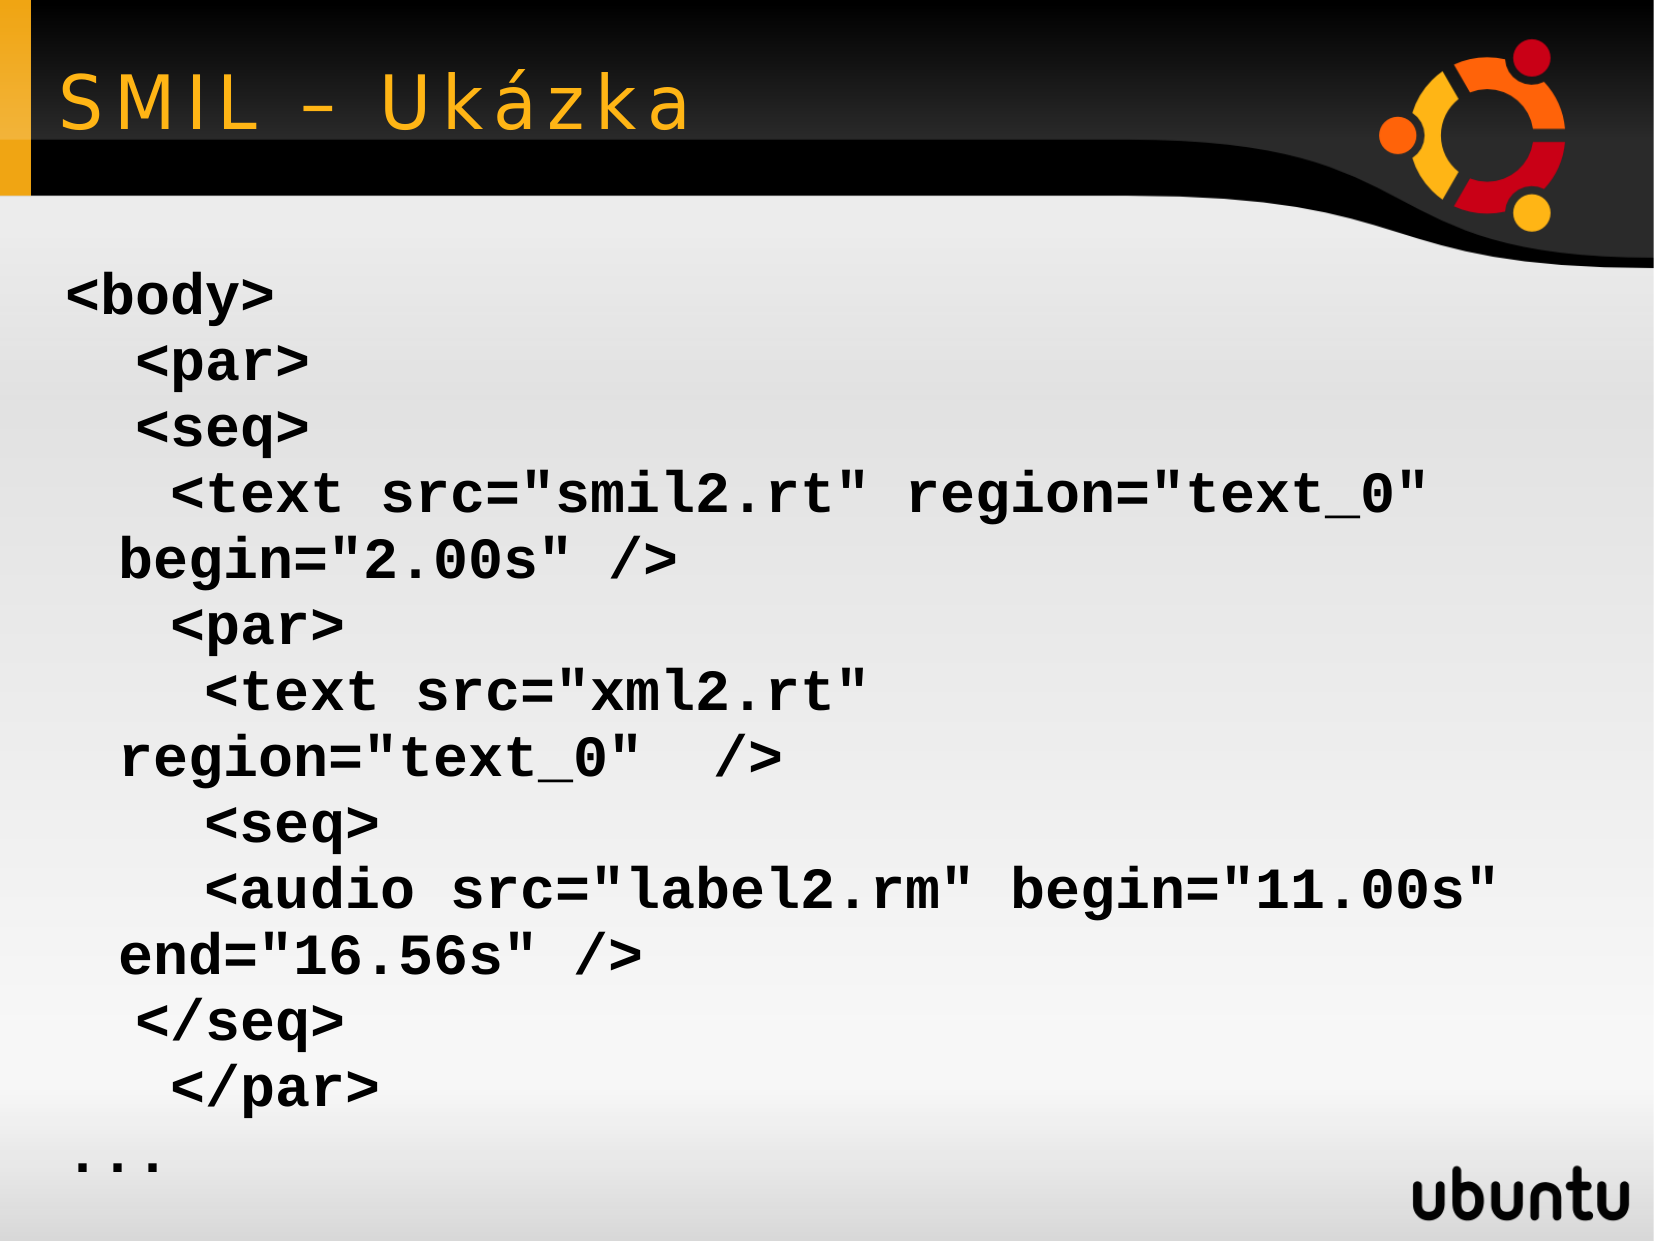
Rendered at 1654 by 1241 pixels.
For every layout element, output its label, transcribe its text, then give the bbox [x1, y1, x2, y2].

picture [0, 0, 1654, 1241]
list <body> <par> <seq> <text src="smil2.rt" region="text_0" begin="2.00s" /> <par> <text src="xml2.rt" region="text_0" /> <seq> <audio src="label2.rm" begin="11.00s" end="16.56s" /> </seq> </par> ... [47, 265, 1536, 1191]
title SMIL – Ukázka [59, 29, 1270, 178]
